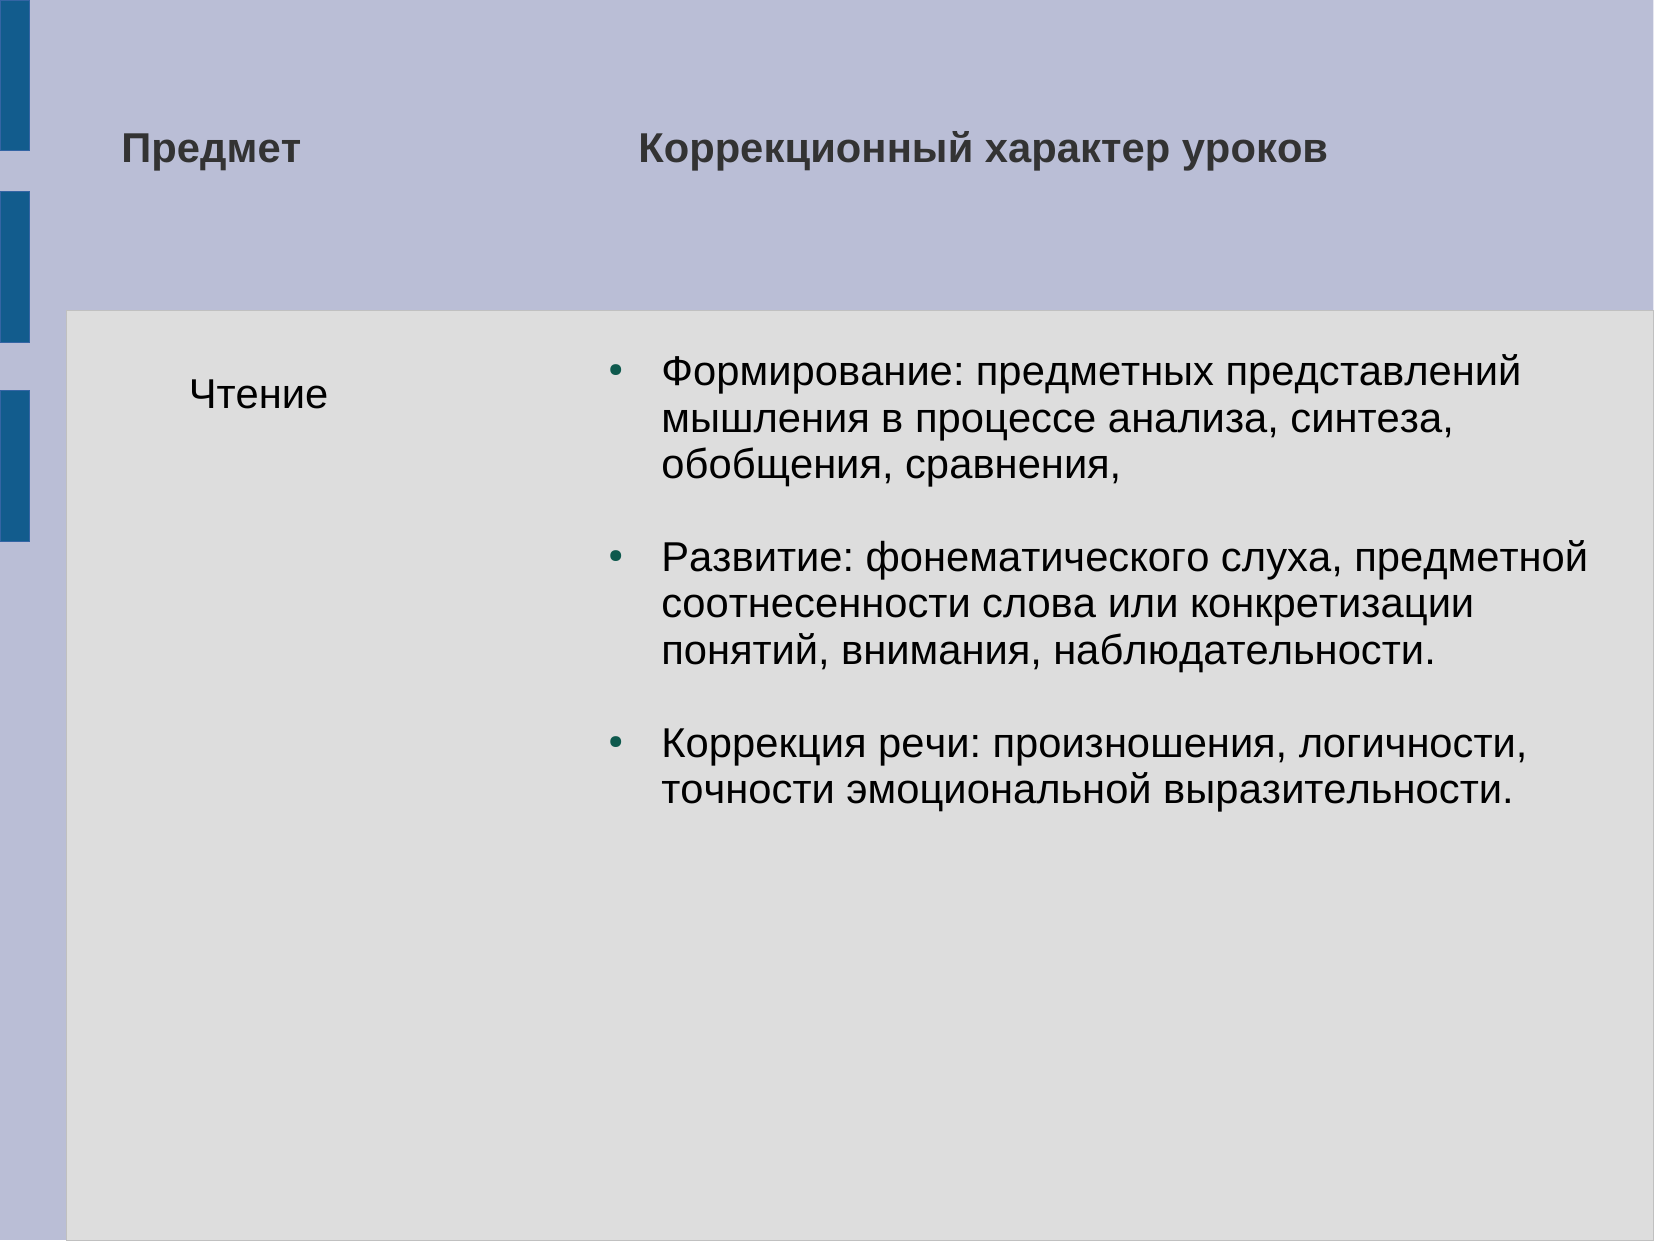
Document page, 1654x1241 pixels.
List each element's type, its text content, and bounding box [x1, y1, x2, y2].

title Предмет Коррекционный характер уроков [121, 96, 1534, 199]
list Формирование: предметных представлений мышления в процессе анализа, синтеза, обобщения, сравнения, Развитие: фонематического слуха, предметной соотнесенности слова или конкретизации понятий, внимания, наблюдательности. Коррекция речи: произношения, логичности, точности эмоциональной выразительности. [590, 347, 1625, 1152]
list Чтение [118, 324, 532, 1144]
